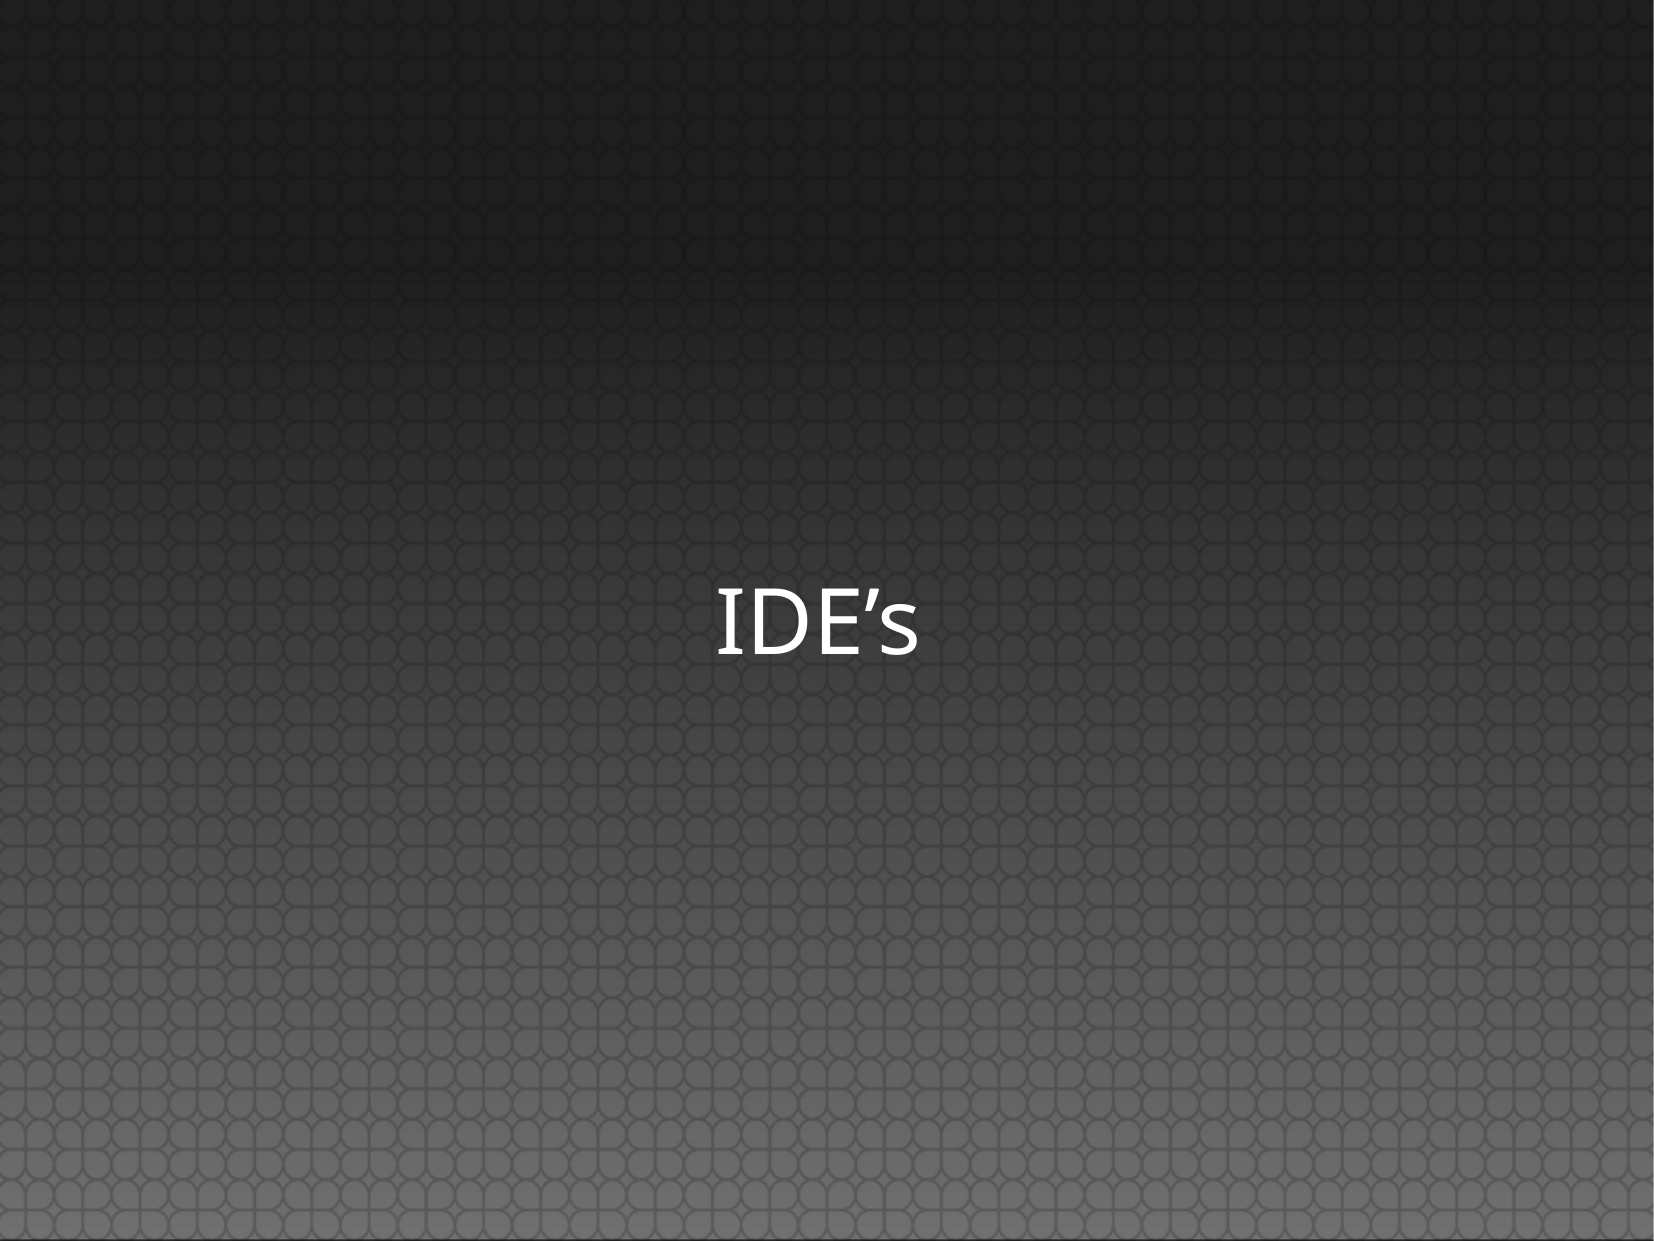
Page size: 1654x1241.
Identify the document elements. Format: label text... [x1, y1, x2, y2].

title IDE’s [75, 525, 1564, 713]
picture [0, 0, 1654, 1241]
